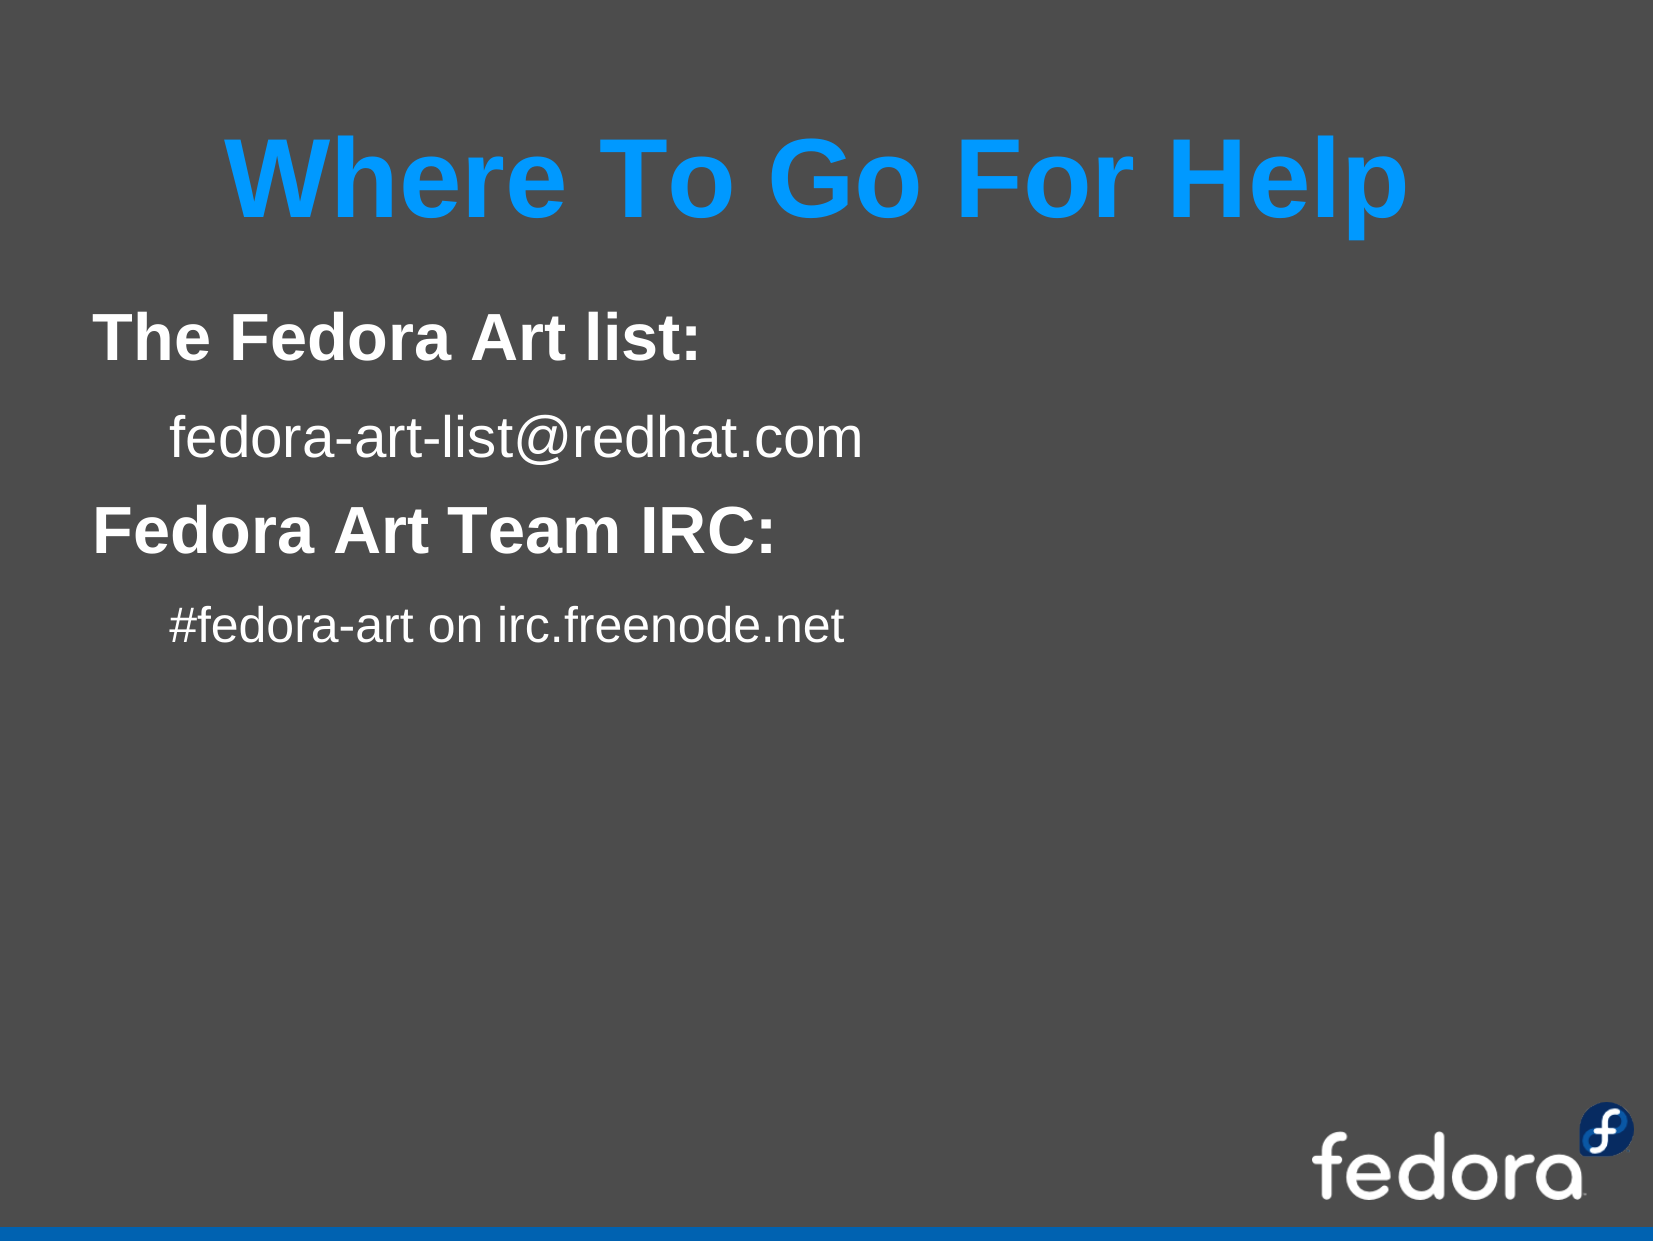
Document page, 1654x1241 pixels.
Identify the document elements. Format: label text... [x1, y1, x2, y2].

title Where To Go For Help [112, 75, 1524, 283]
picture [1312, 1102, 1634, 1200]
list The Fedora Art list: fedora-art-list@redhat.com Fedora Art Team IRC: #fedora-art on irc.freenode.net [74, 300, 1612, 1082]
